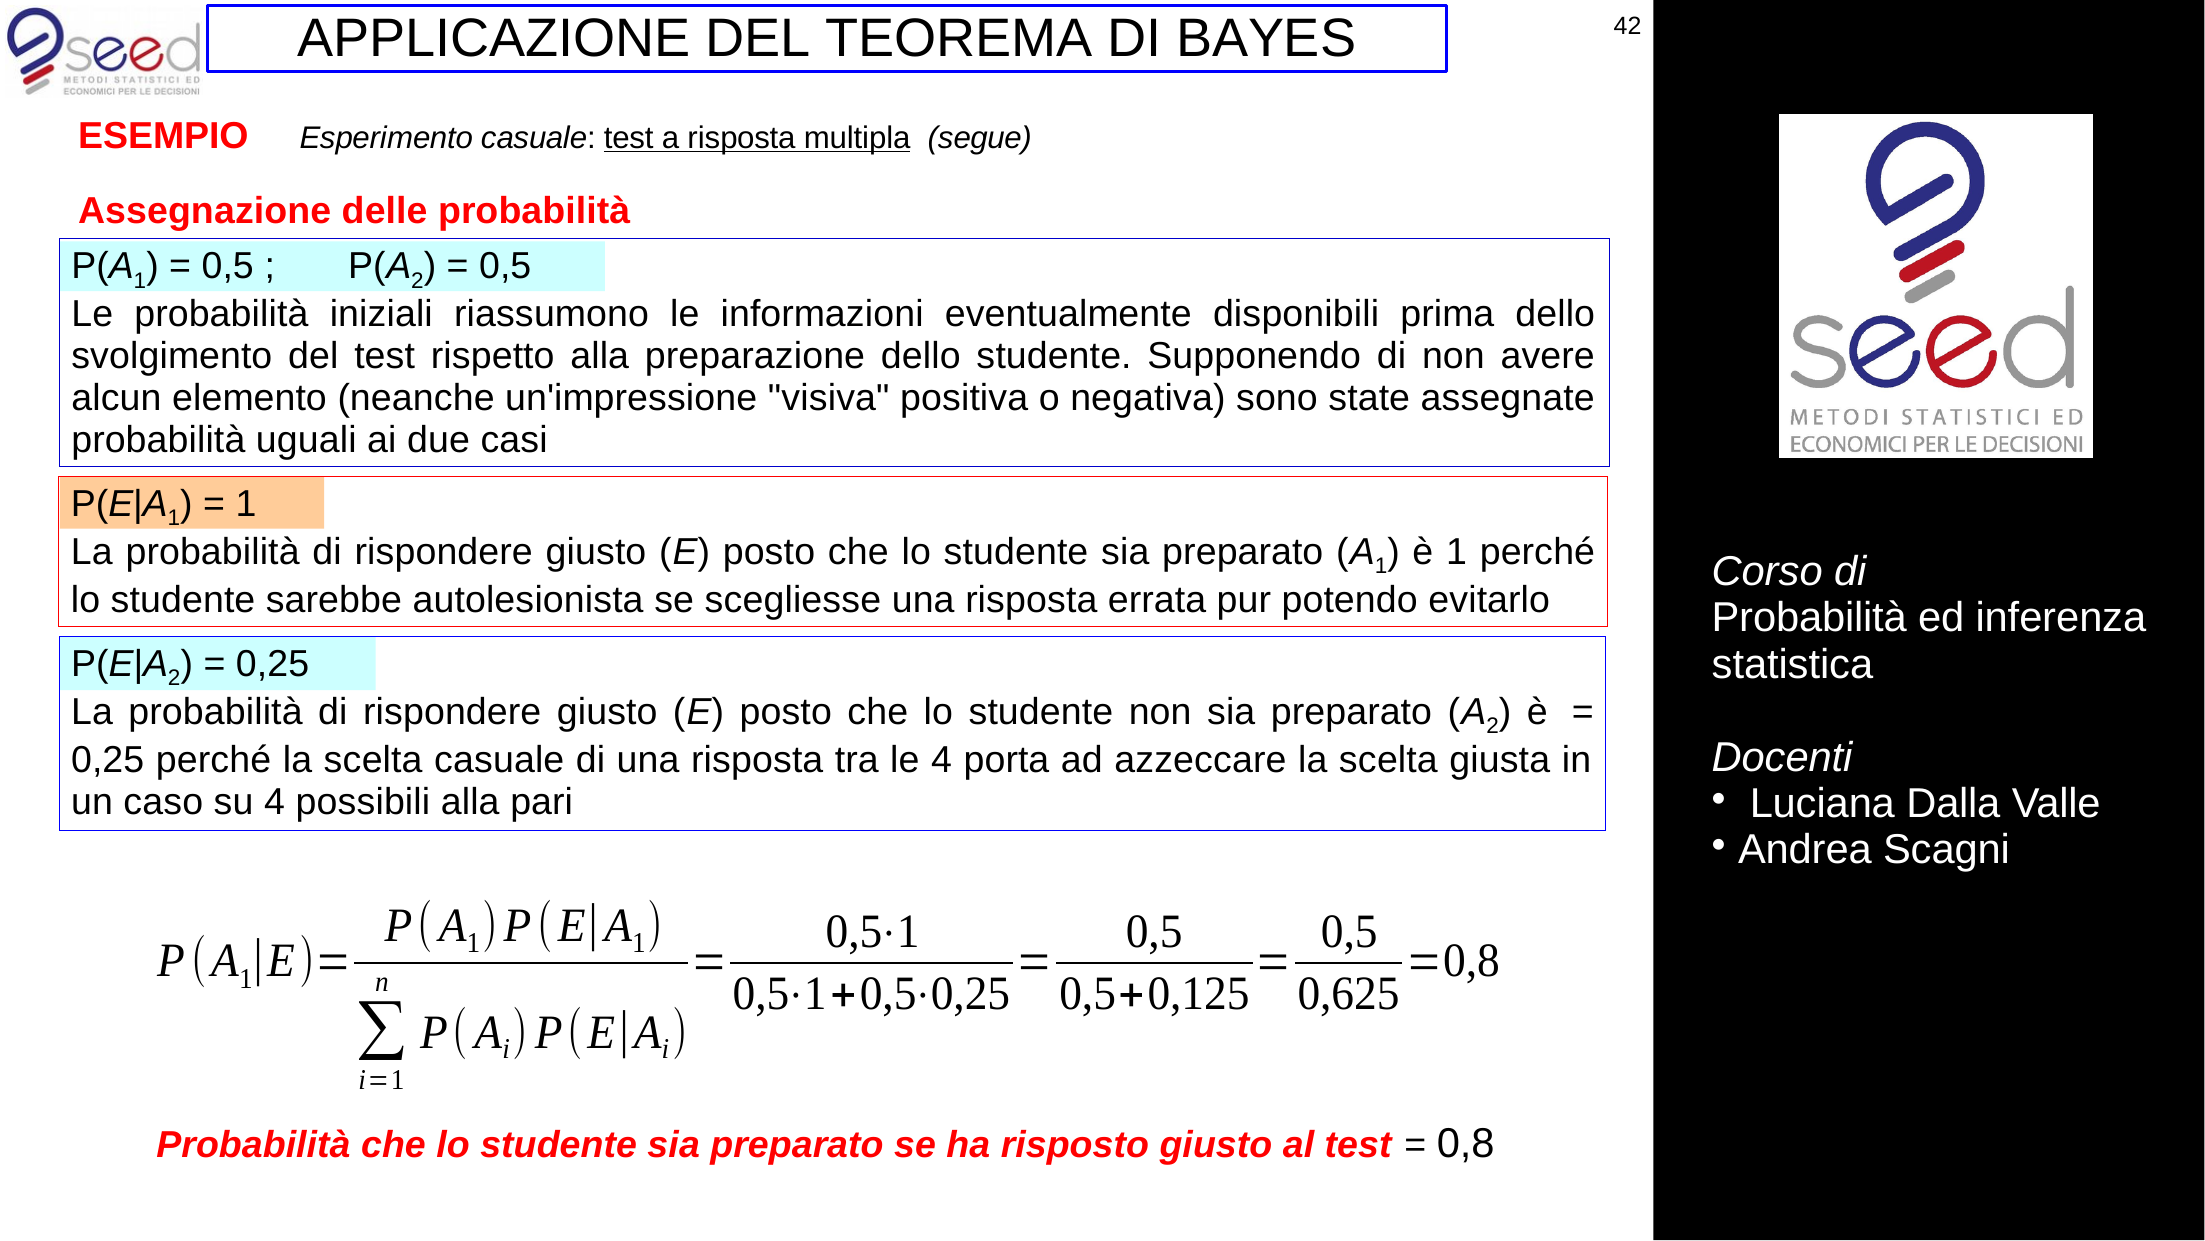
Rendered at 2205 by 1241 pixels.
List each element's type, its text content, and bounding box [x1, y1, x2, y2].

picture [5, 5, 203, 98]
text_box ESEMPIO Esperimento casuale: test a risposta multipla (segue) Assegnazione delle probabilità [78, 114, 1570, 236]
text_box P(E|A2) = 0,25 La probabilità di rispondere giusto (E) posto che lo studente non sia preparato (A2) è = 0,25 perché la scelta casuale di una risposta tra le 4 porta ad azzeccare la scelta giusta in un caso su 4 possibili alla pari [59, 636, 1606, 831]
text_box P(E|A1) = 1 La probabilità di rispondere giusto (E) posto che lo studente sia preparato (A1) è 1 perché lo studente sarebbe autolesionista se scegliesse una risposta errata pur potendo evitarlo [58, 476, 1608, 627]
chart [147, 898, 1506, 1097]
text_box APPLICAZIONE DEL TEOREMA DI BAYES [207, 5, 1447, 72]
text_box P(A1) = 0,5 ; P(A2) = 0,5 Le probabilità iniziali riassumono le informazioni eventualmente disponibili prima dello svolgimento del test rispetto alla preparazione dello studente. Supponendo di non avere alcun elemento (neanche un'impressione "visiva" positiva o negativa) sono state assegnate probabilità uguali ai due casi [59, 238, 1610, 467]
text_box Probabilità che lo studente sia preparato se ha risposto giusto al test = 0,8 [156, 1119, 1498, 1168]
picture [1779, 114, 2093, 458]
